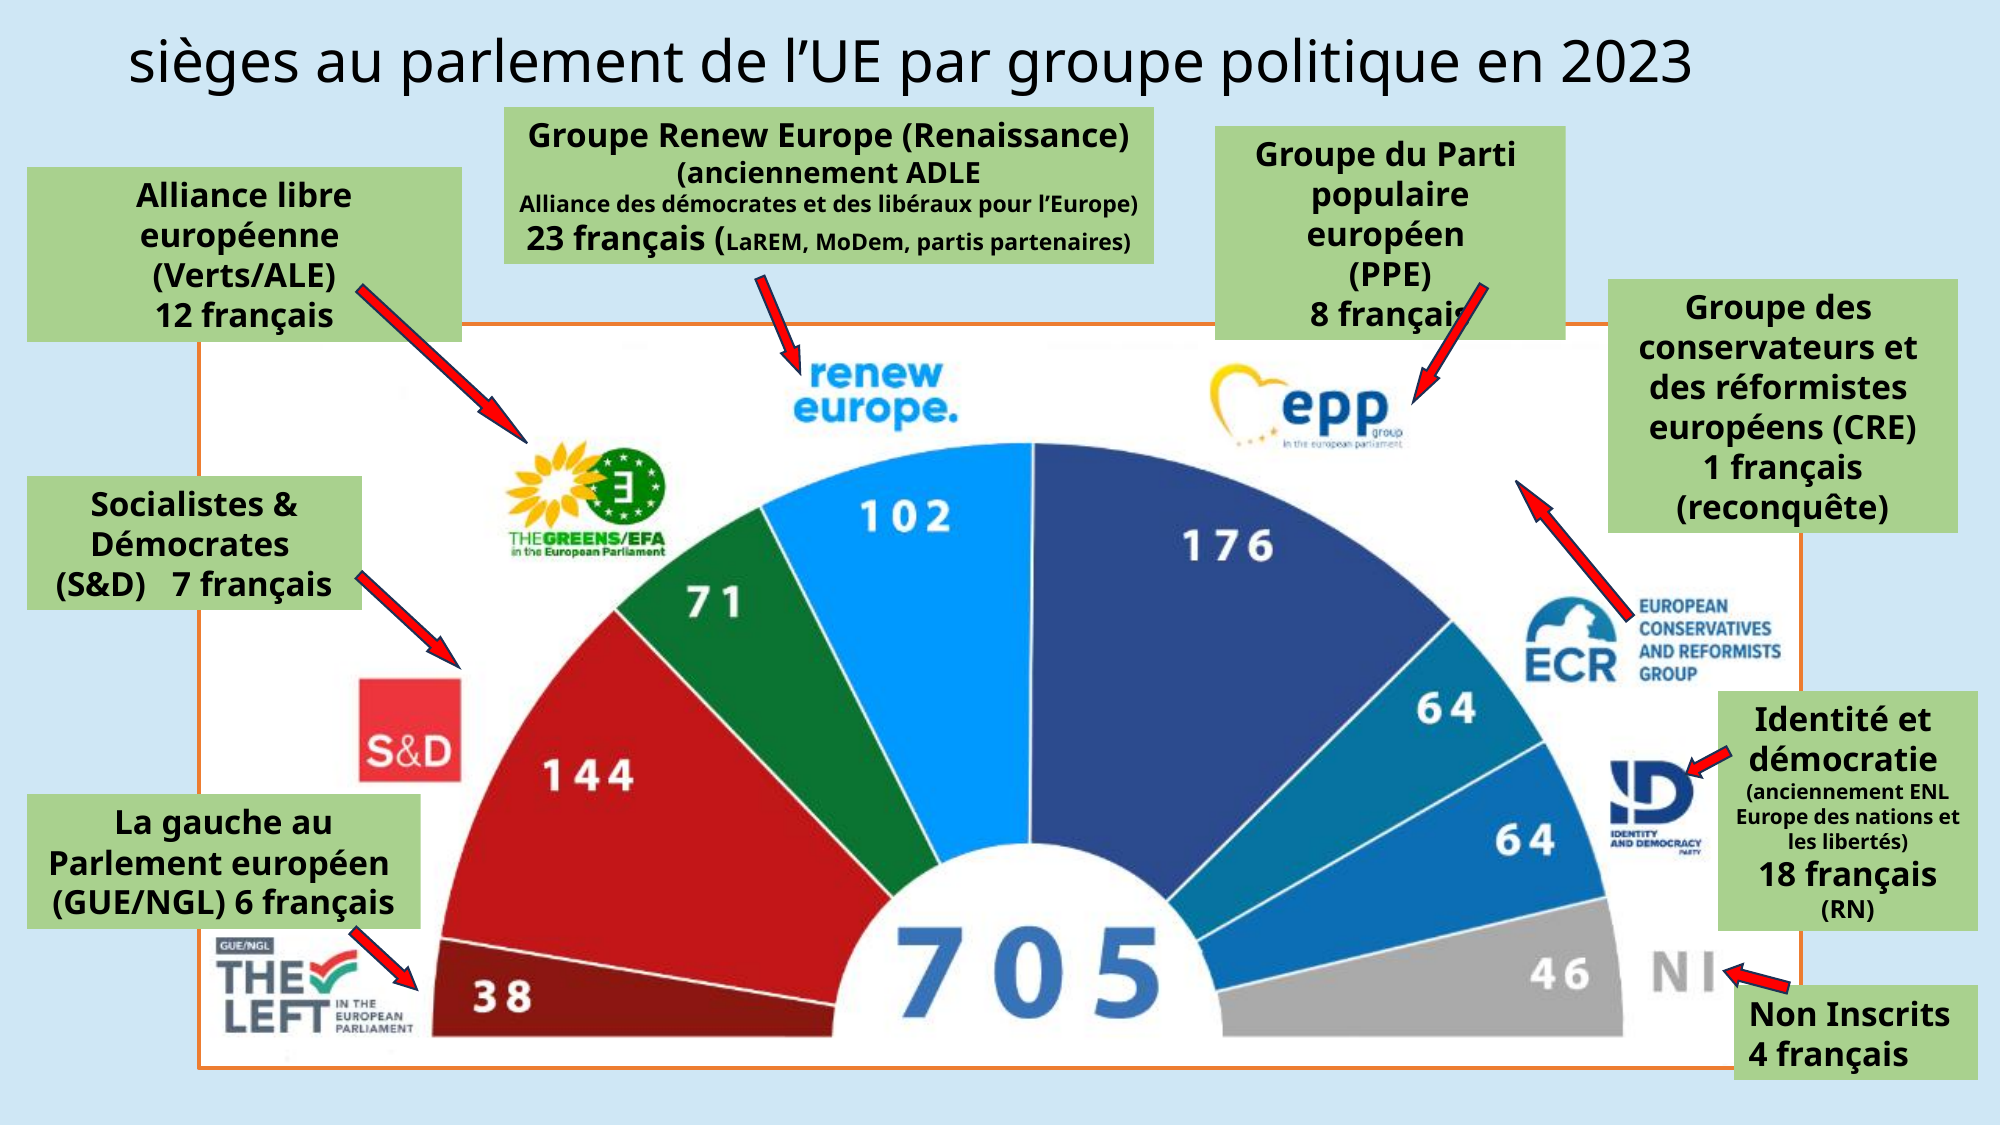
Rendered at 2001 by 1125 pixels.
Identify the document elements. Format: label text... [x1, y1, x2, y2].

text_box [355, 571, 459, 668]
text_box Groupe du Parti populaire européen (PPE) 8 français [1215, 125, 1566, 341]
text_box [1723, 964, 1790, 994]
text_box La gauche au Parlement européen (GUE/NGL) 6 français [26, 794, 421, 929]
text_box [1515, 480, 1634, 622]
text_box Socialistes & Démocrates (S&D) 7 français [26, 475, 363, 611]
text_box [1686, 746, 1732, 778]
text_box [755, 275, 801, 374]
text_box [1413, 283, 1488, 403]
text_box Groupe des conservateurs et des réformistes européens (CRE) 1 français (reconquête) [1607, 278, 1959, 534]
text_box [349, 926, 417, 990]
text_box Non Inscrits 4 français [1733, 985, 1979, 1081]
text_box sièges au parlement de l’UE par groupe politique en 2023 [113, 16, 1938, 102]
text_box Groupe Renew Europe (Renaissance) (anciennement ADLE Alliance des démocrates et des libéraux pour l’Europe) 23 français (LaREM, MoDem, partis partenaires) [504, 107, 1154, 265]
text_box Identité et démocratie (anciennement ENL Europe des nations et les libertés) 18 français (RN) [1717, 691, 1979, 931]
picture [201, 326, 1799, 1066]
text_box [356, 284, 528, 444]
text_box Alliance libre européenne (Verts/ALE) 12 français [26, 167, 462, 342]
